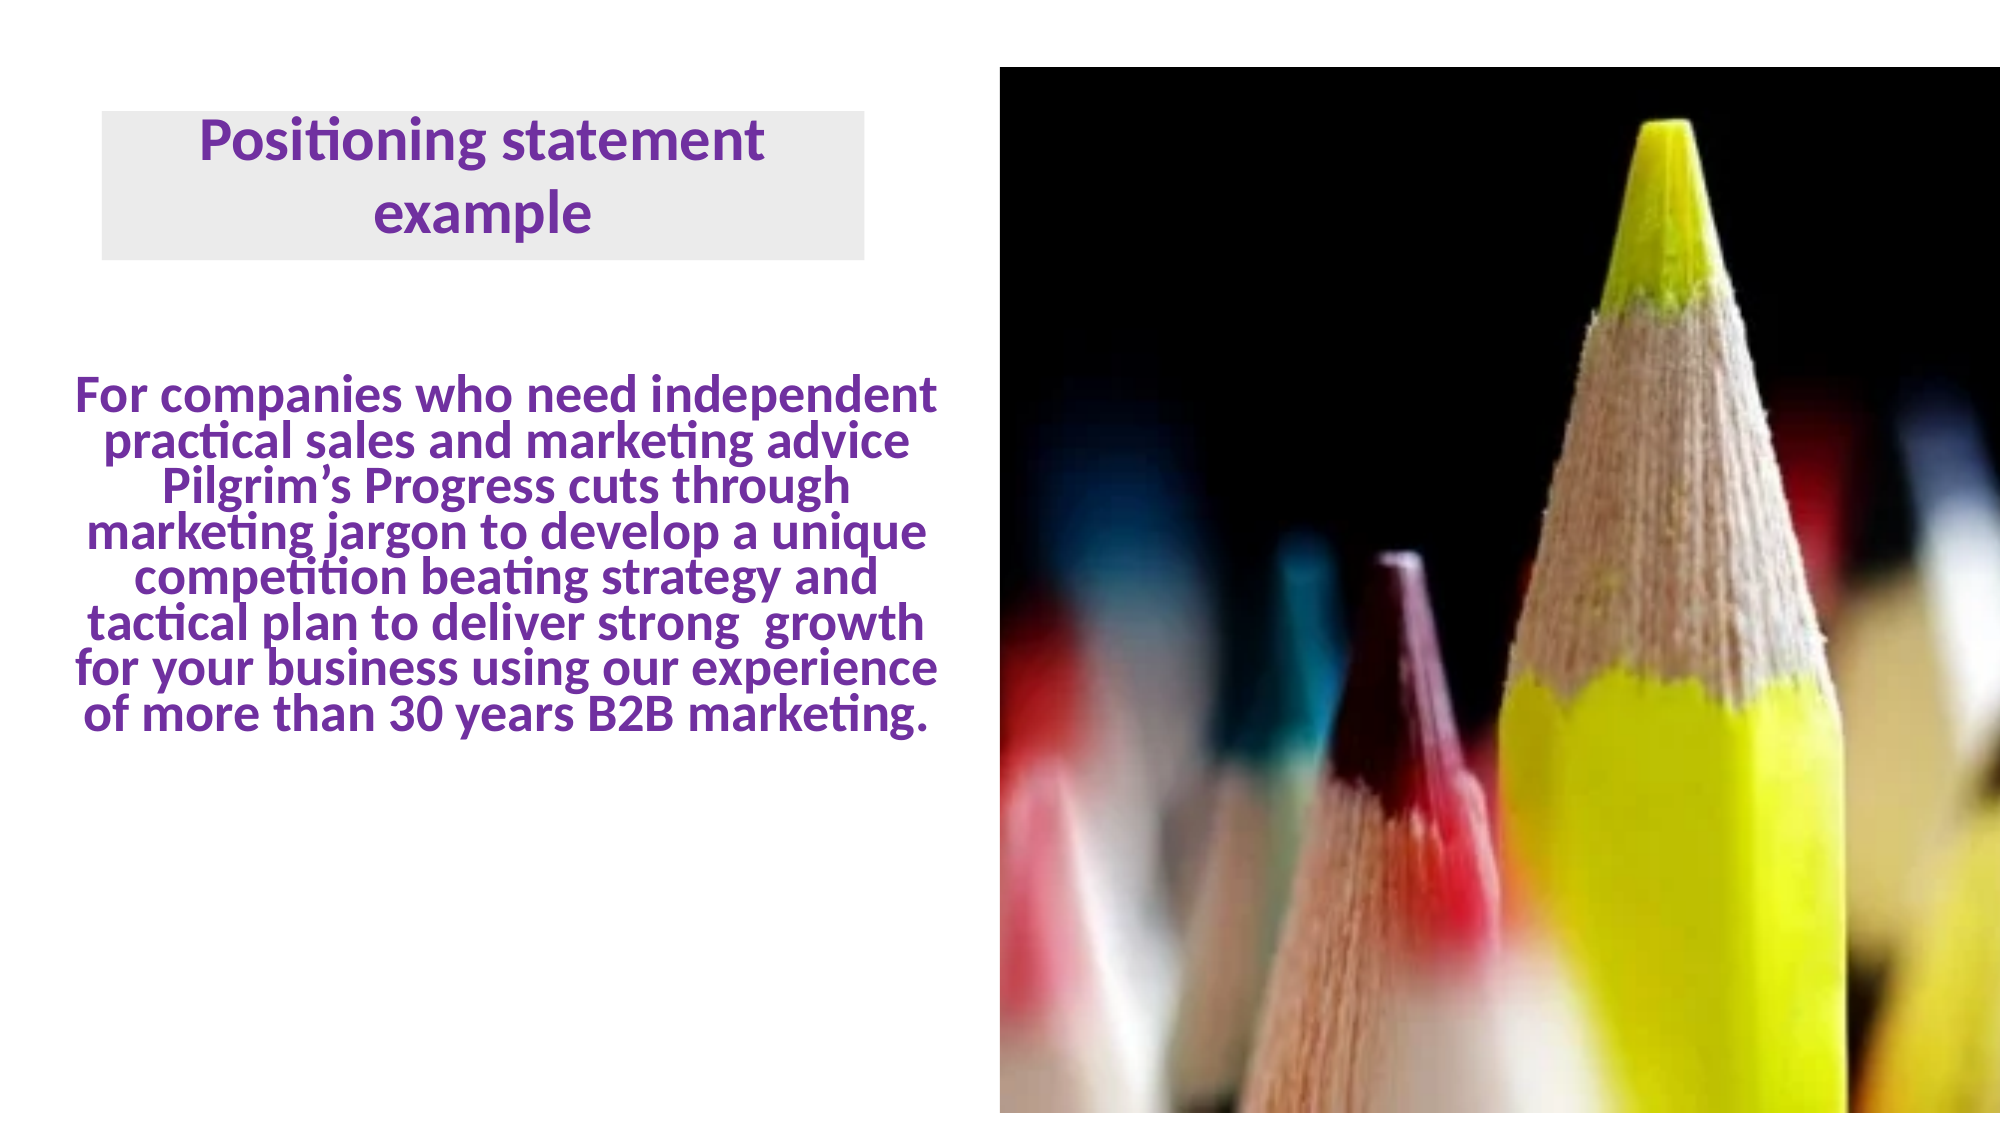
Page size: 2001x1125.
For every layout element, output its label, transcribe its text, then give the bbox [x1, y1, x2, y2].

list Positioning statement example [101, 111, 865, 261]
picture [999, 67, 2000, 1113]
list For companies who need independent practical sales and marketing advice Pilgrim’s Progress cuts through marketing jargon to develop a unique competition beating strategy and tactical plan to deliver strong growth for your business using our experience of more than 30 years B2B marketing. [38, 368, 977, 757]
